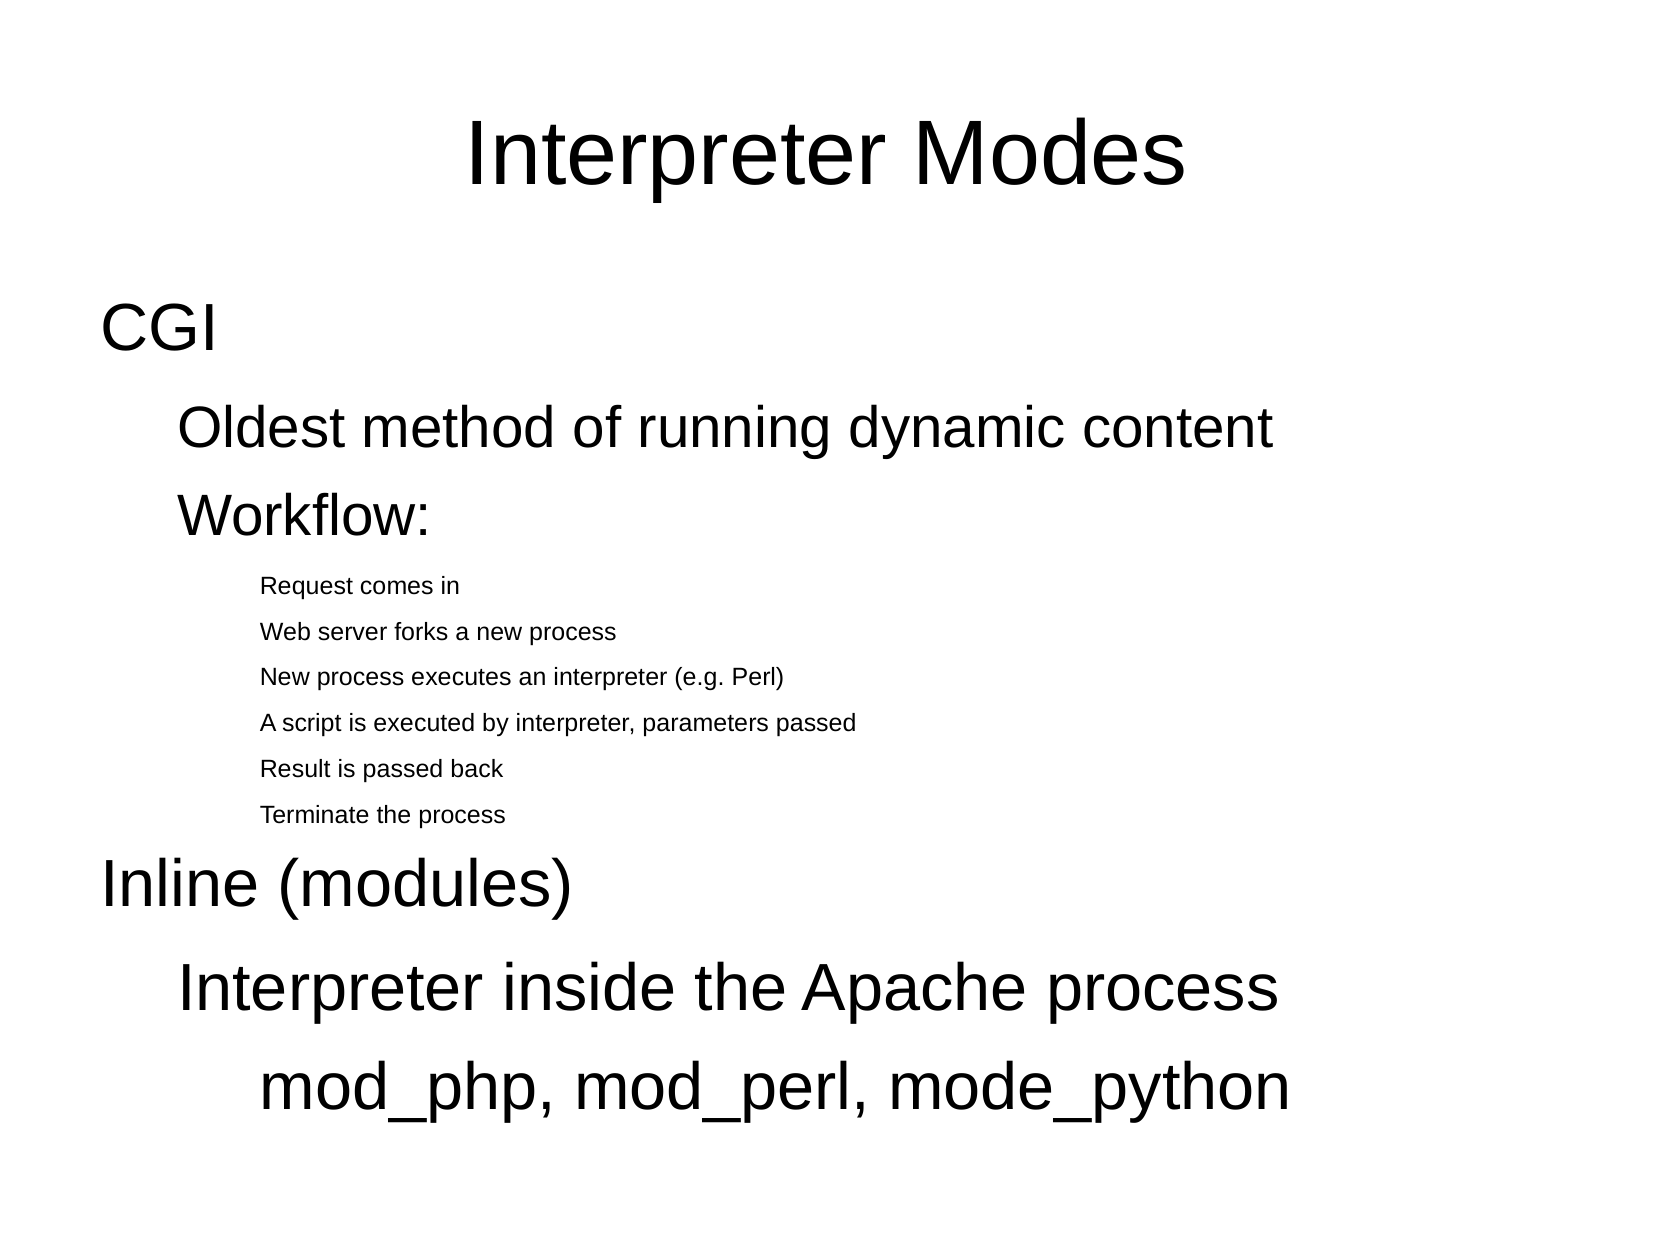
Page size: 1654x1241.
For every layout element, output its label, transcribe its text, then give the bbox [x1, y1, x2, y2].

list CGI Oldest method of running dynamic content Workflow: Request comes in Web server forks a new process New process executes an interpreter (e.g. Perl) A script is executed by interpreter, parameters passed Result is passed back Terminate the process Inline (modules) Interpreter inside the Apache process mod_php, mod_perl, mode_python [82, 290, 1571, 1124]
title Interpreter Modes [82, 56, 1571, 250]
